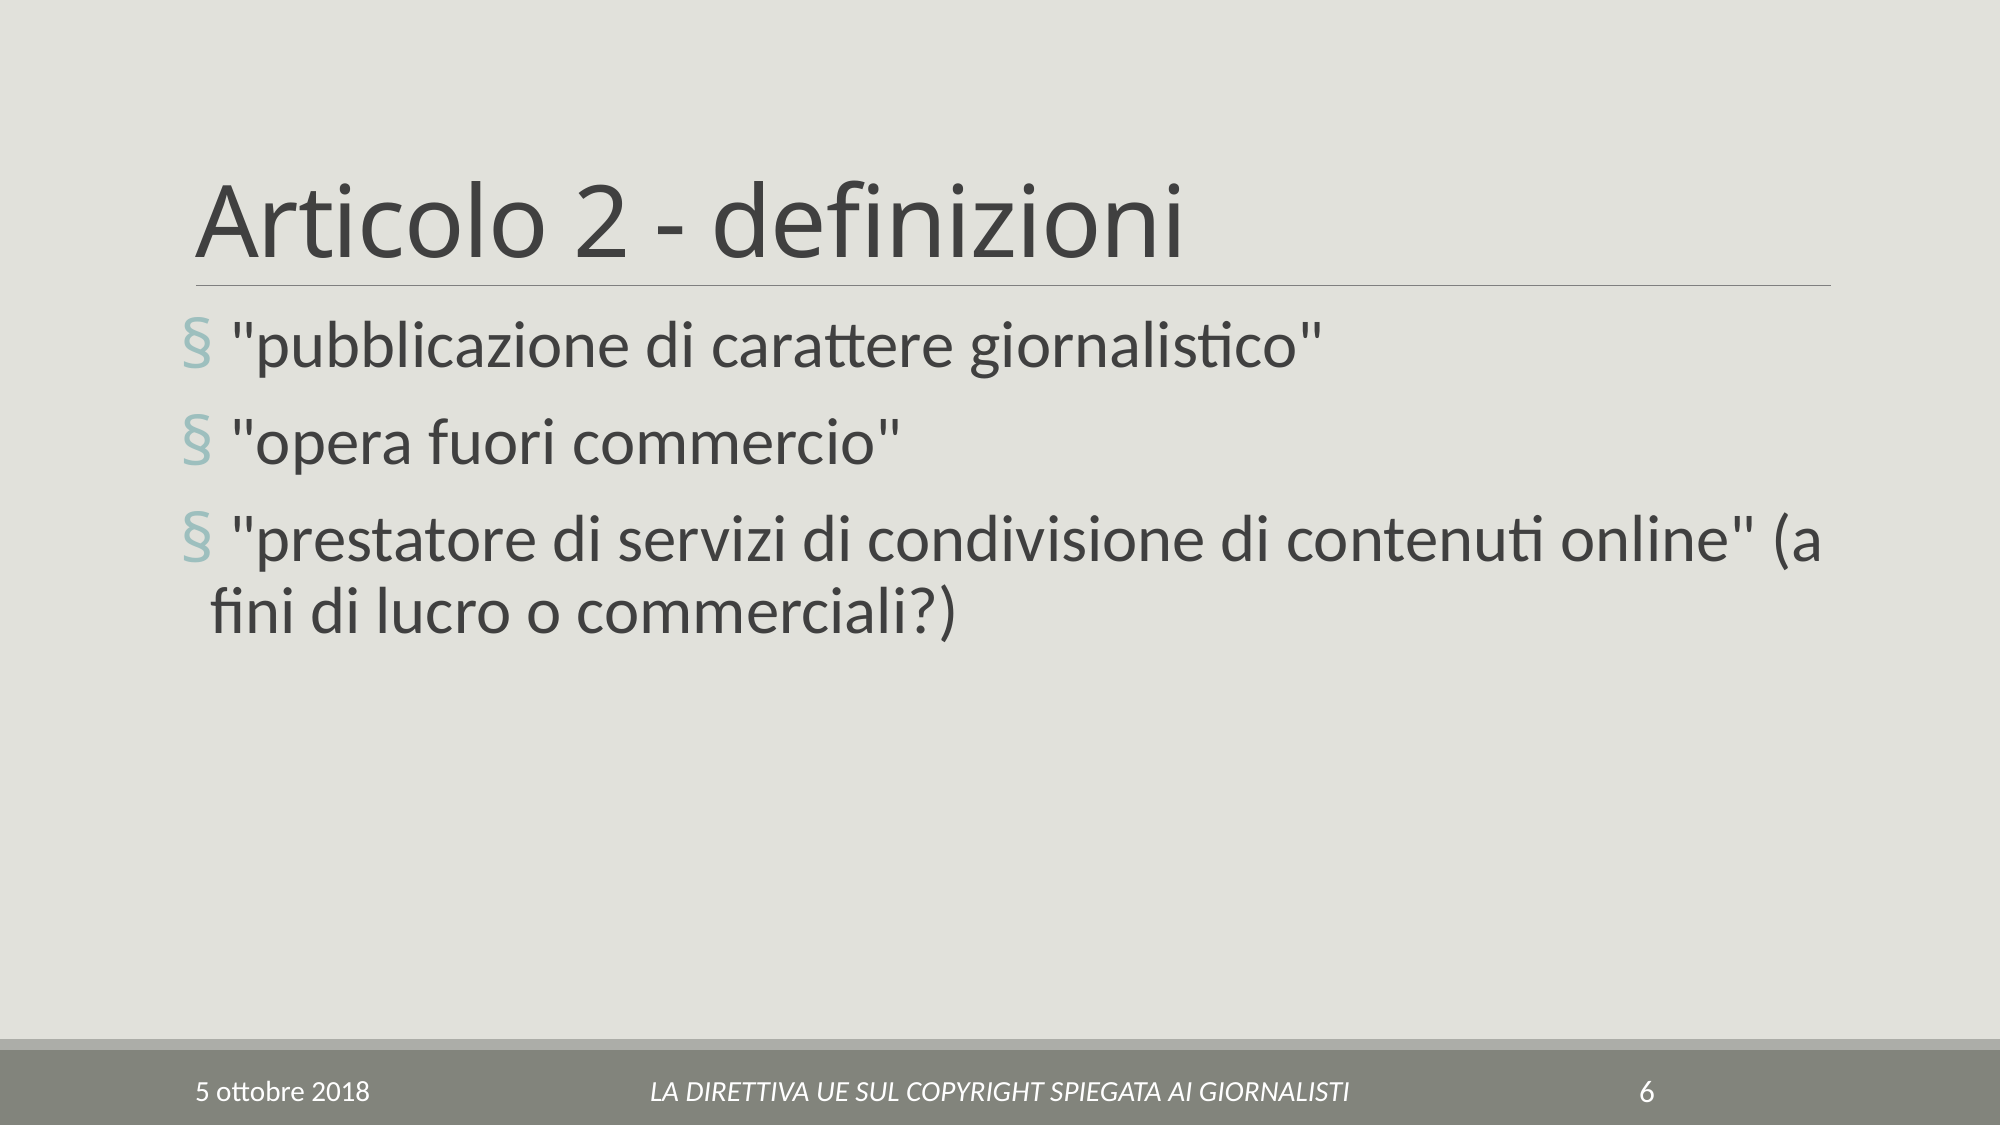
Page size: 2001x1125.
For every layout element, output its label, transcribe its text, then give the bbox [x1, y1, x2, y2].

title Articolo 2 - definizioni [180, 47, 1831, 286]
text_box 6 [1624, 1059, 1840, 1120]
list "pubblicazione di carattere giornalistico" "opera fuori commercio" "prestatore di servizi di condivisione di contenuti online" (a fini di lucro o commerciali?) [180, 302, 1831, 963]
text_box 5 ottobre 2018 [180, 1059, 586, 1120]
text_box La direttiva Ue sul copyright spiegata ai giornalisti [604, 1059, 1396, 1120]
